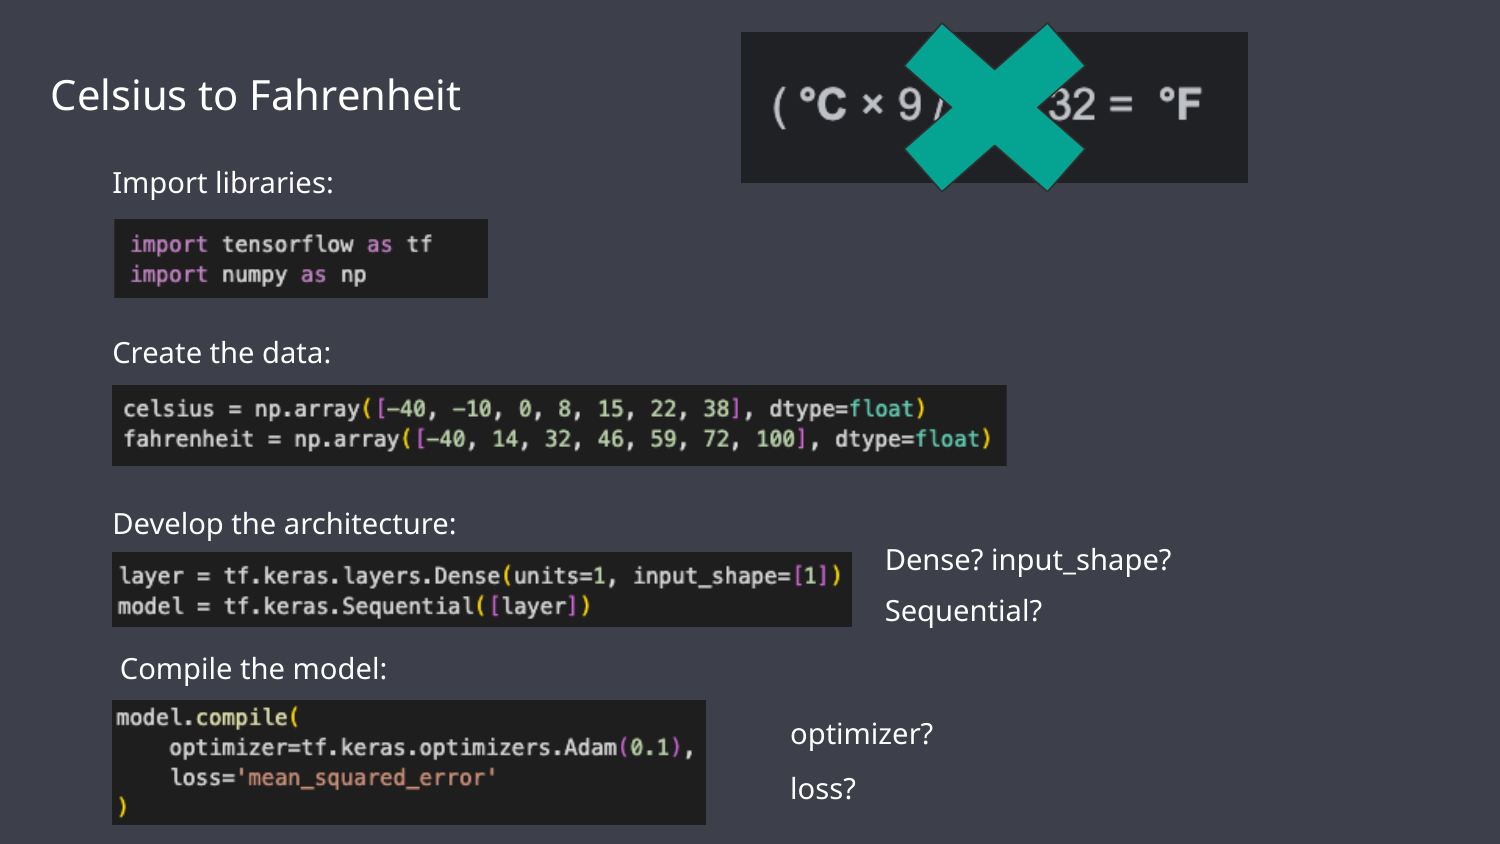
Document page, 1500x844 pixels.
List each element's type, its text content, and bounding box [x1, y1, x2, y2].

text_box Create the data: [97, 319, 467, 386]
picture [112, 385, 1007, 466]
text_box Import libraries: [97, 149, 467, 216]
text_box Develop the architecture: [97, 489, 573, 556]
picture [114, 219, 488, 298]
text_box Celsius to Fahrenheit [35, 53, 741, 120]
picture [741, 32, 950, 183]
text_box Compile the model: [104, 635, 474, 701]
picture [112, 552, 852, 627]
text_box optimizer? [775, 700, 1025, 755]
text_box Dense? input_shape? [869, 526, 1288, 593]
picture [1039, 32, 1248, 183]
picture [954, 32, 1036, 68]
picture [954, 146, 1036, 183]
picture [112, 700, 706, 825]
text_box loss? [775, 755, 1025, 821]
text_box [904, 23, 1086, 192]
text_box Sequential? [869, 577, 1120, 643]
